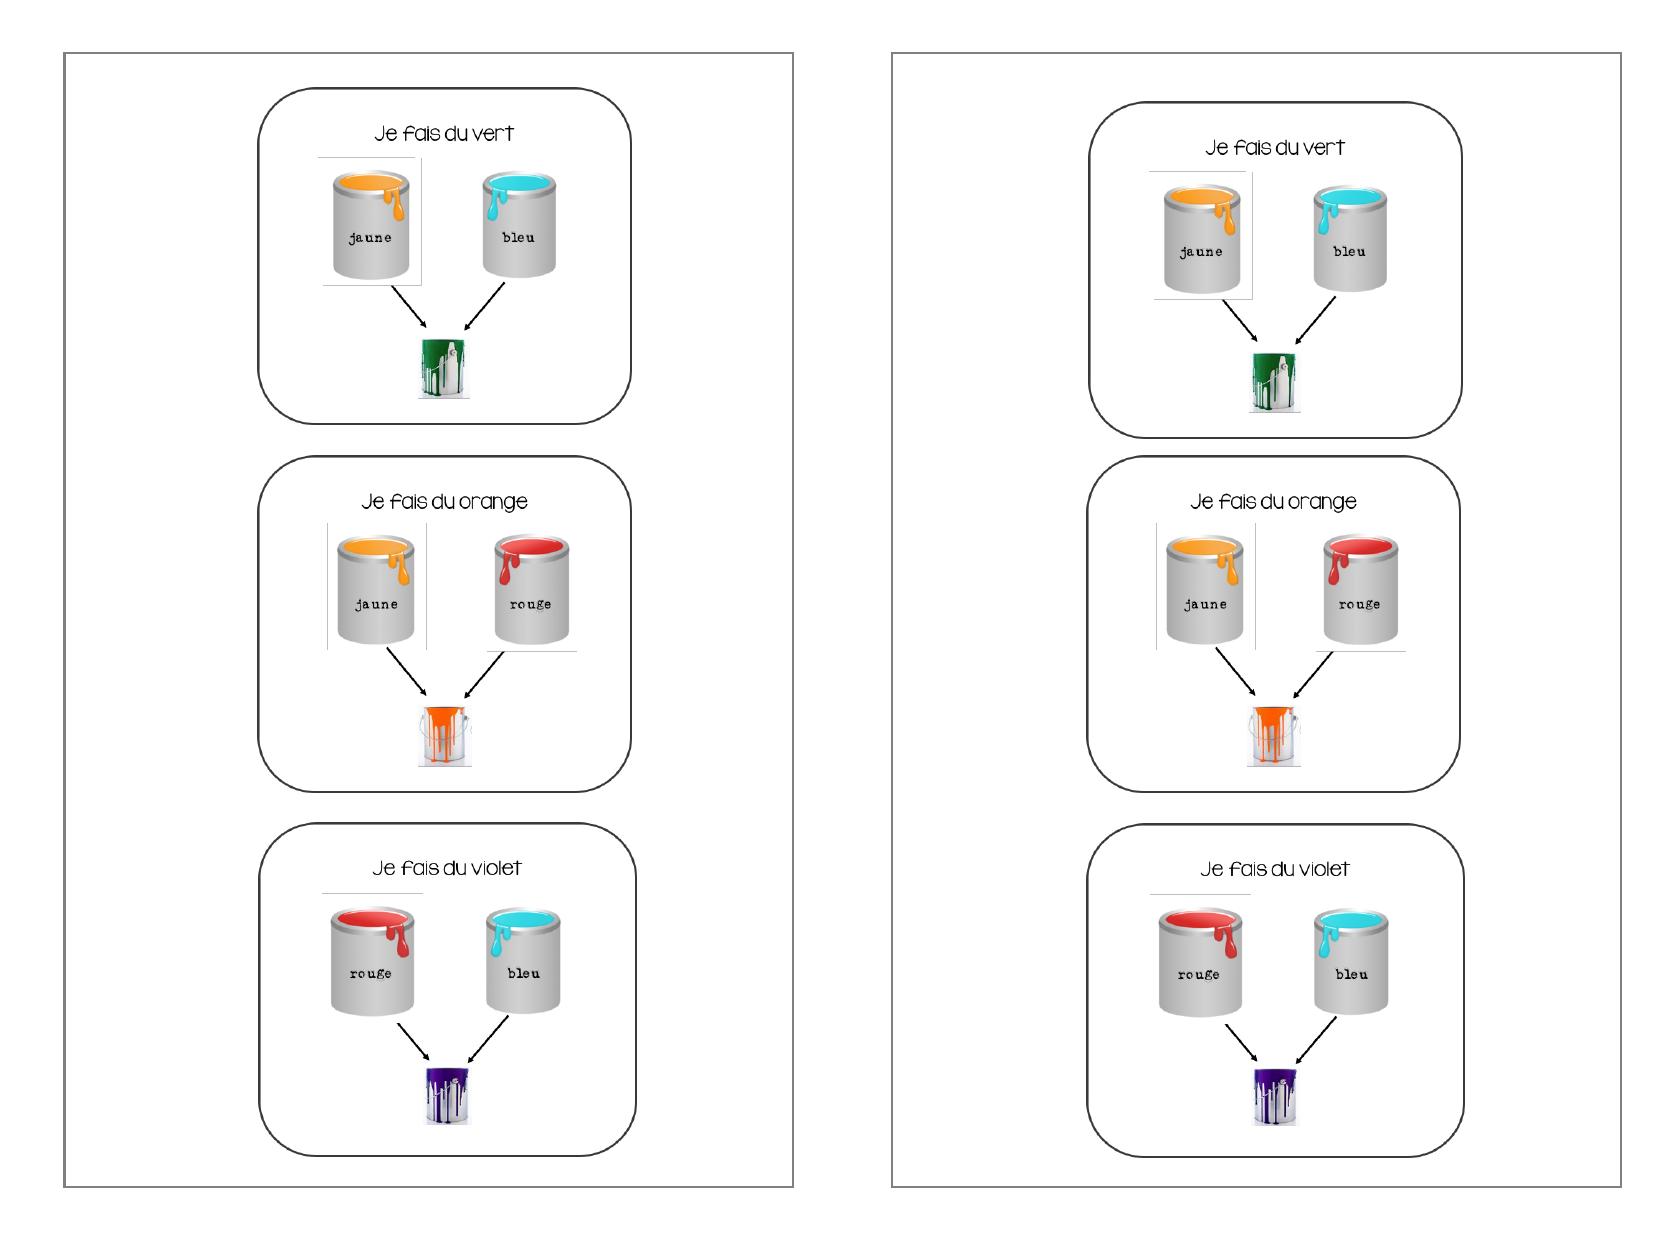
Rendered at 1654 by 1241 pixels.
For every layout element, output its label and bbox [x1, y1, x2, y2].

picture [258, 822, 637, 1157]
text_box [64, 53, 793, 1187]
picture [257, 455, 632, 793]
picture [1086, 823, 1465, 1158]
text_box [892, 53, 1621, 1187]
picture [257, 87, 632, 426]
picture [1086, 455, 1461, 793]
picture [1088, 101, 1463, 439]
